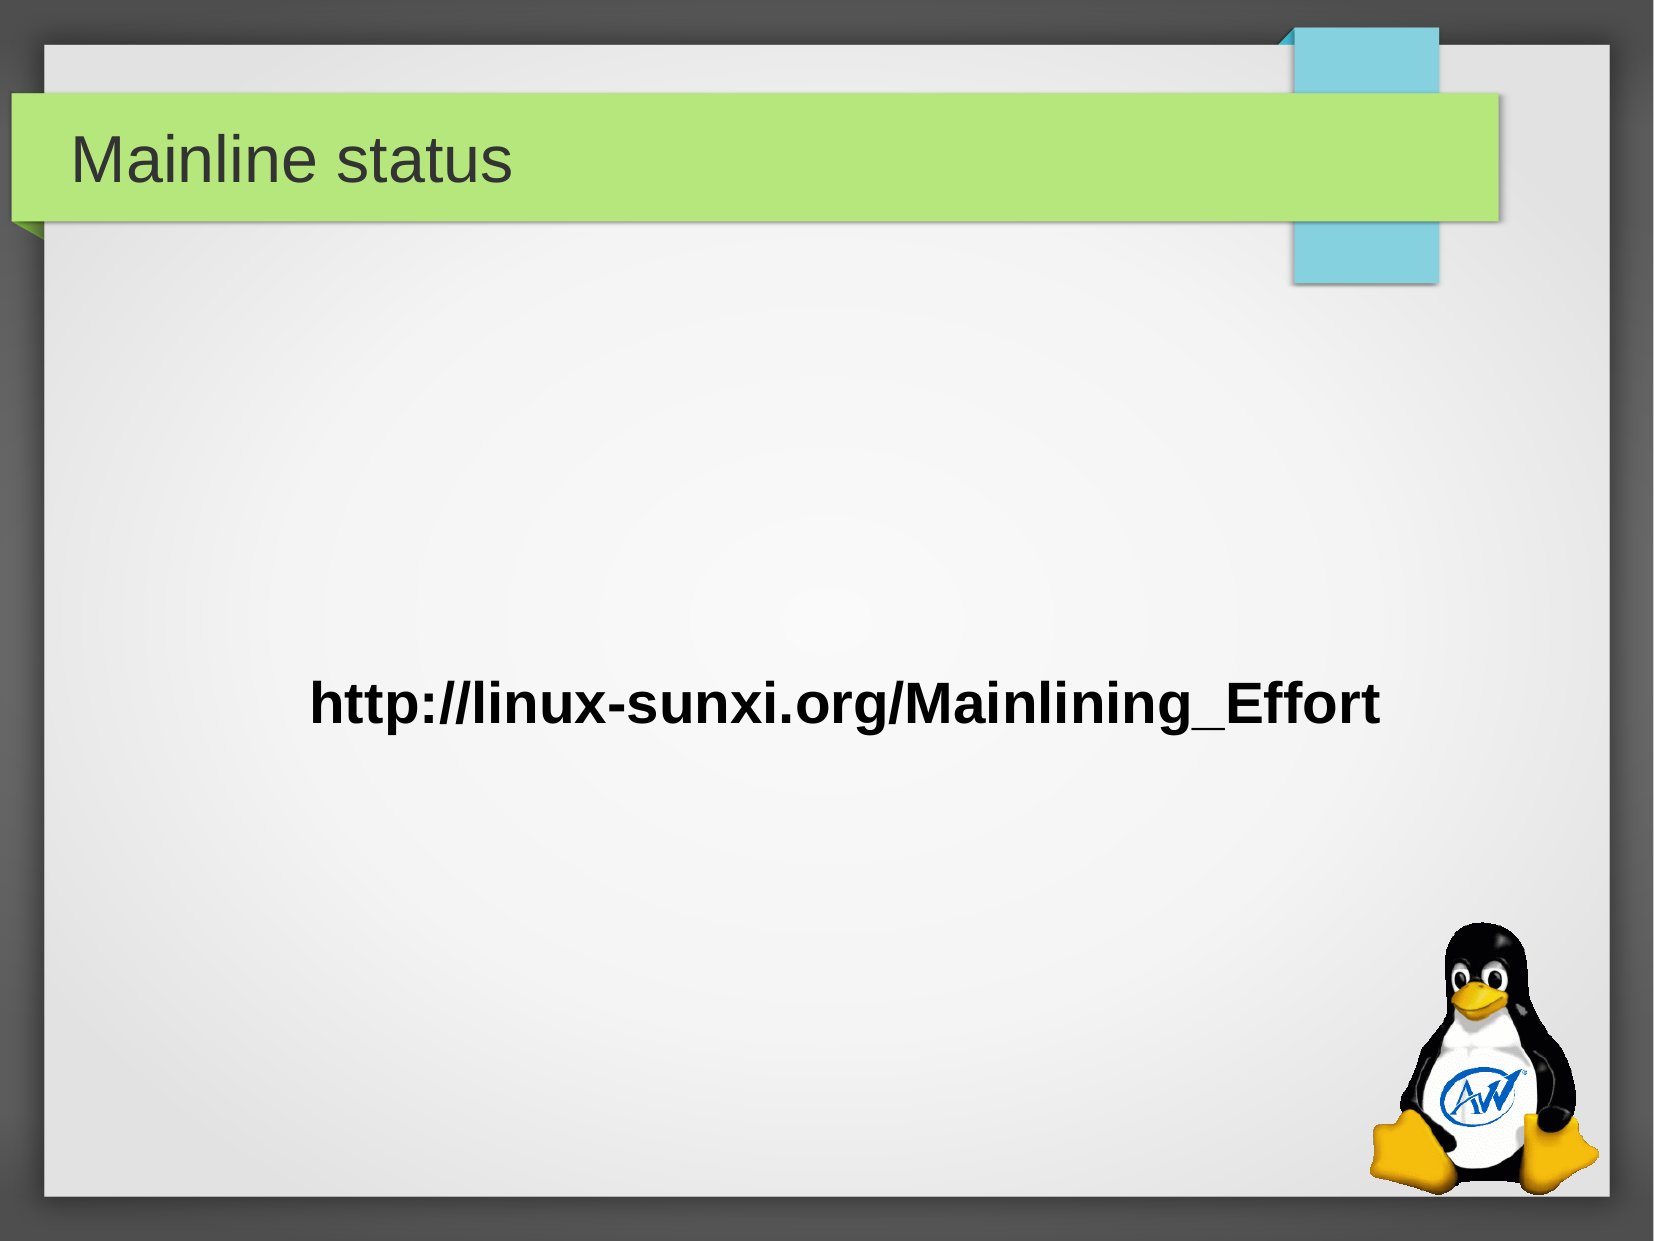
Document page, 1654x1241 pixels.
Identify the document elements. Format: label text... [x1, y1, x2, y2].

picture [0, 0, 1654, 1241]
title Mainline status [70, 106, 1229, 213]
list http://linux-sunxi.org/Mainlining_Effort [82, 343, 1538, 1063]
